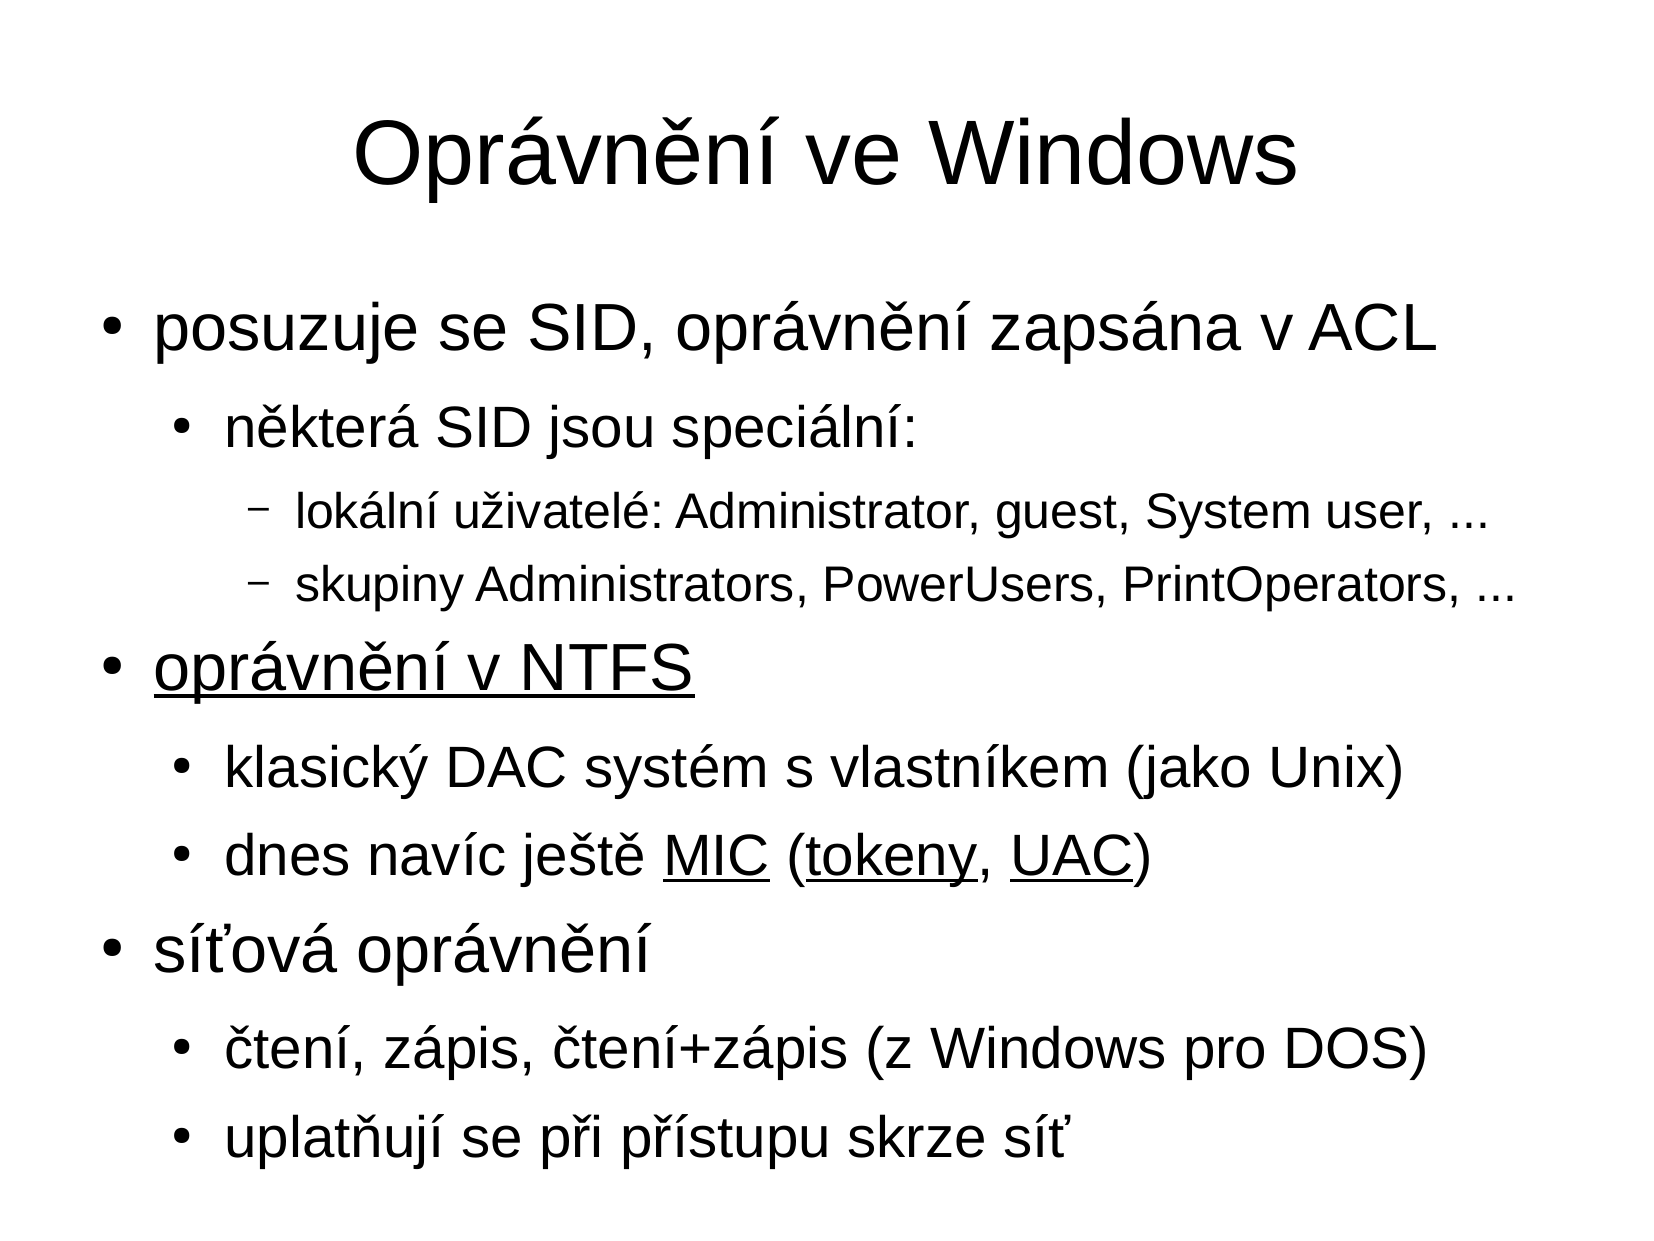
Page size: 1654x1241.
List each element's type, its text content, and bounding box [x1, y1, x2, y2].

list posuzuje se SID, oprávnění zapsána v ACL některá SID jsou speciální: lokální uživatelé: Administrator, guest, System user, ... skupiny Administrators, PowerUsers, PrintOperators, ... oprávnění v NTFS klasický DAC systém s vlastníkem (jako Unix) dnes navíc ještě MIC (tokeny, UAC) síťová oprávnění čtení, zápis, čtení+zápis (z Windows pro DOS) uplatňují se při přístupu skrze síť [82, 290, 1571, 1205]
title Oprávnění ve Windows [82, 49, 1571, 257]
